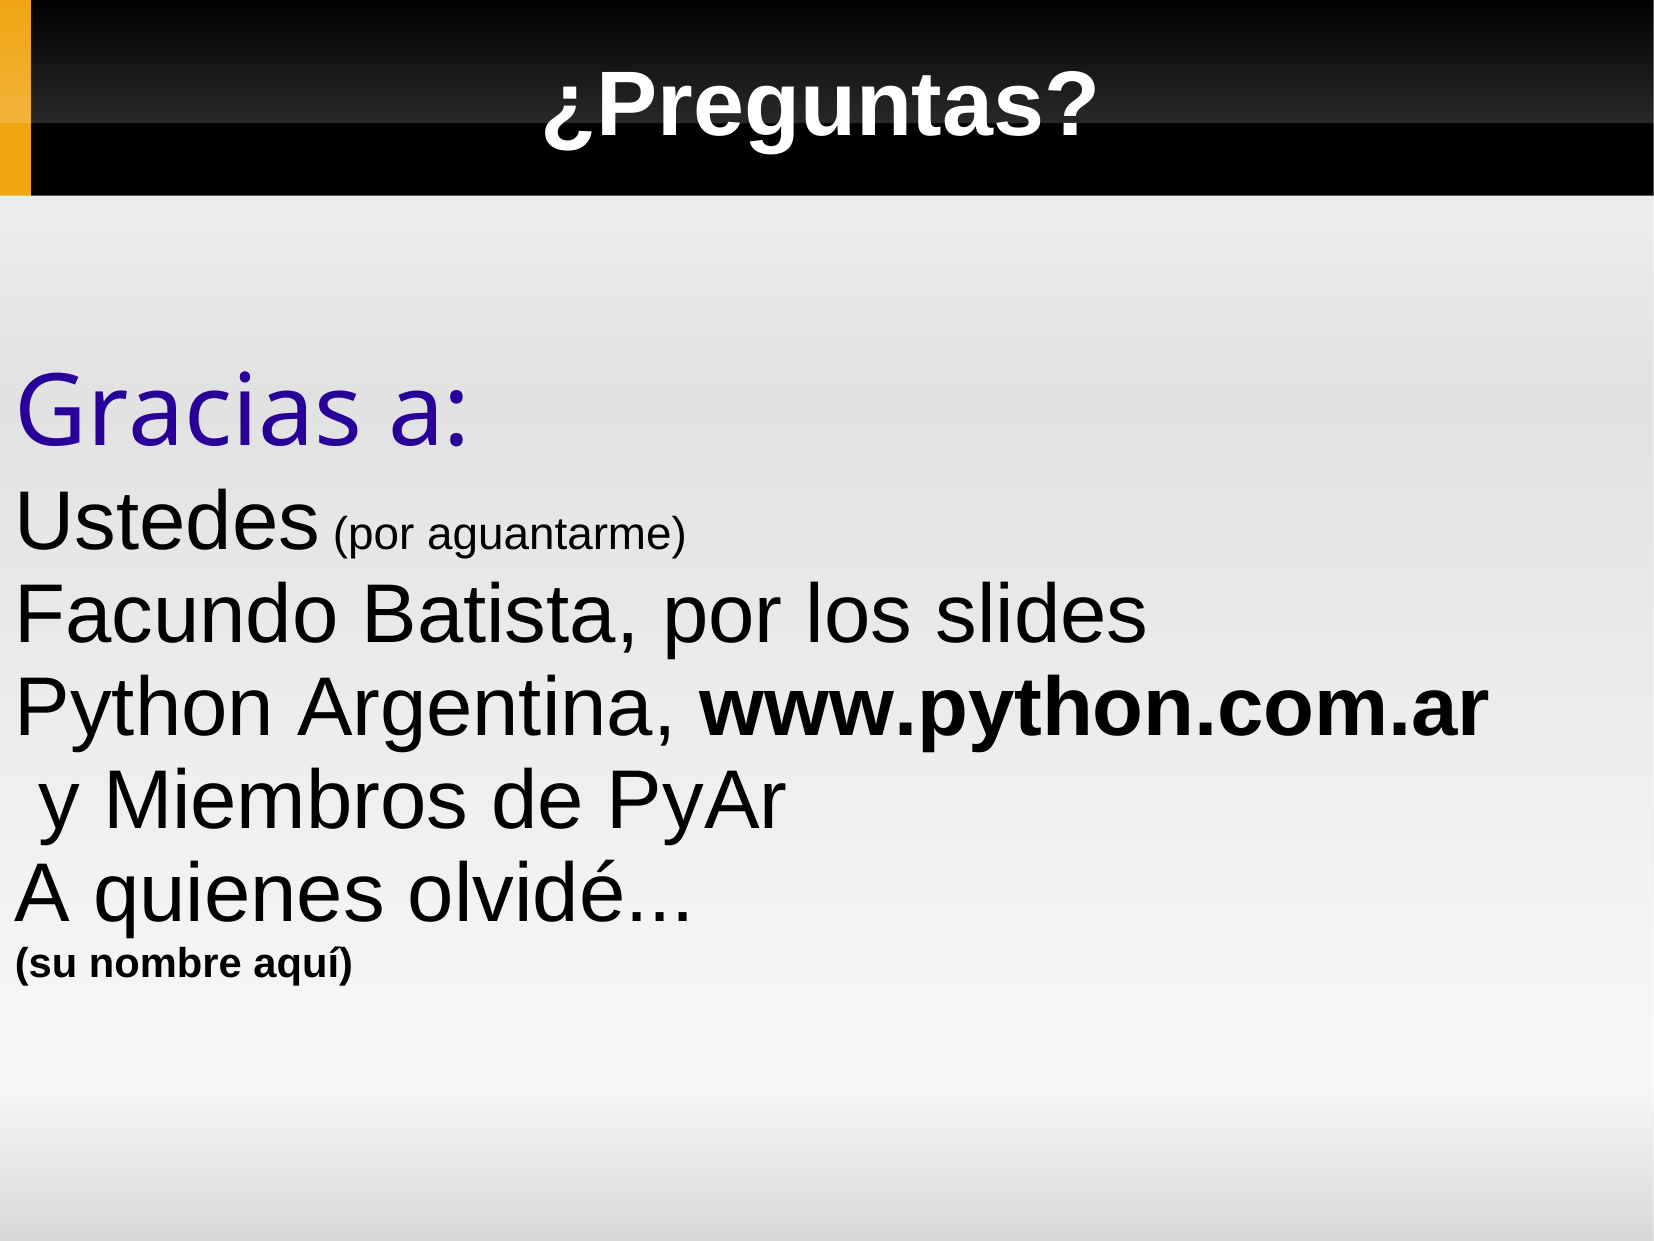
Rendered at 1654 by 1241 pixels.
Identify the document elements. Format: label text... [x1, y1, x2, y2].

picture [0, 0, 1654, 1241]
subtitle Gracias a: Ustedes (por aguantarme) Facundo Batista, por los slides Python Argentina, www.python.com.ar y Miembros de PyAr A quienes olvidé... (su nombre aquí) [14, 234, 1639, 1164]
title ¿Preguntas? [76, 7, 1565, 200]
